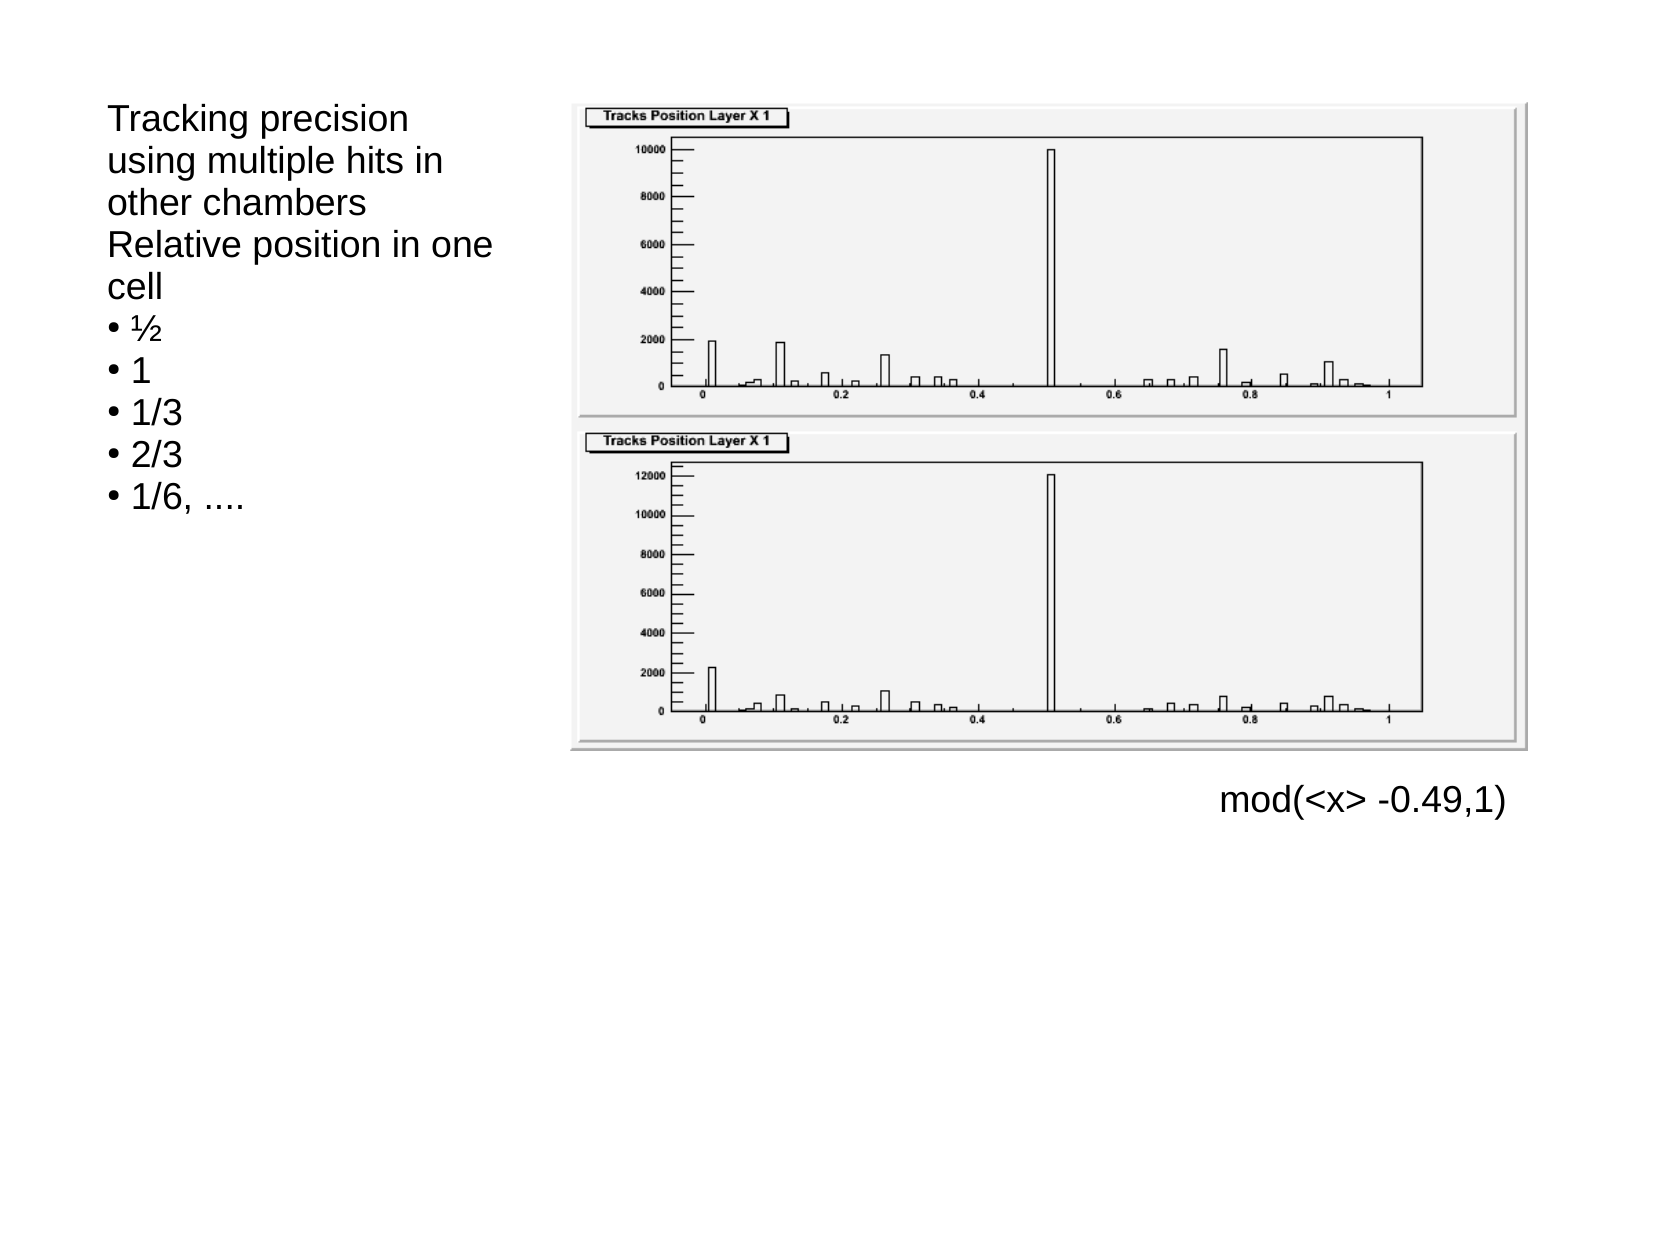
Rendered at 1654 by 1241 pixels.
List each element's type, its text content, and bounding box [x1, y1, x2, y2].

picture [569, 101, 1528, 751]
text_box mod(<x> -0.49,1) [1204, 771, 1522, 828]
text_box Tracking precision using multiple hits in other chambers Relative position in one cell ½ 1 1/3 2/3 1/6, .... [92, 90, 510, 526]
